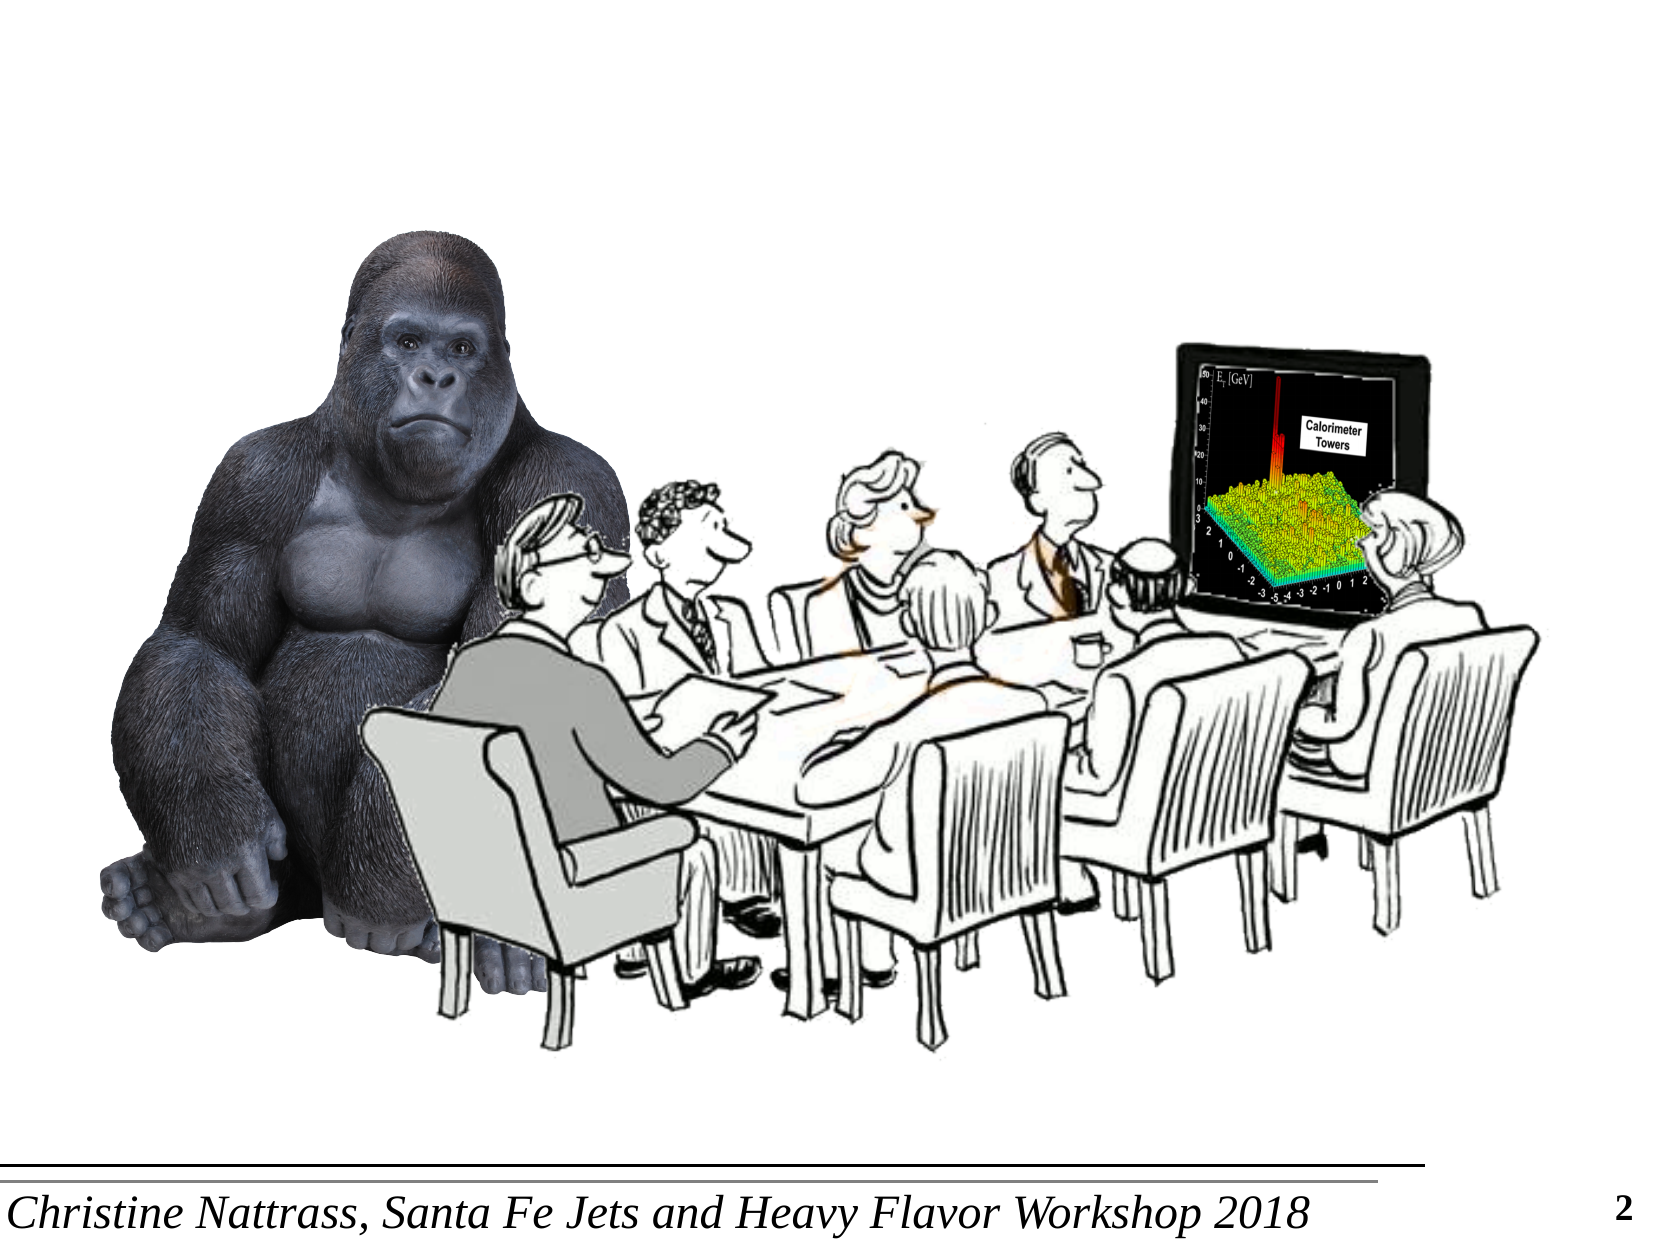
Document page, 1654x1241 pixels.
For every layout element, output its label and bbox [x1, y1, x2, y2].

picture [76, 156, 1552, 1083]
